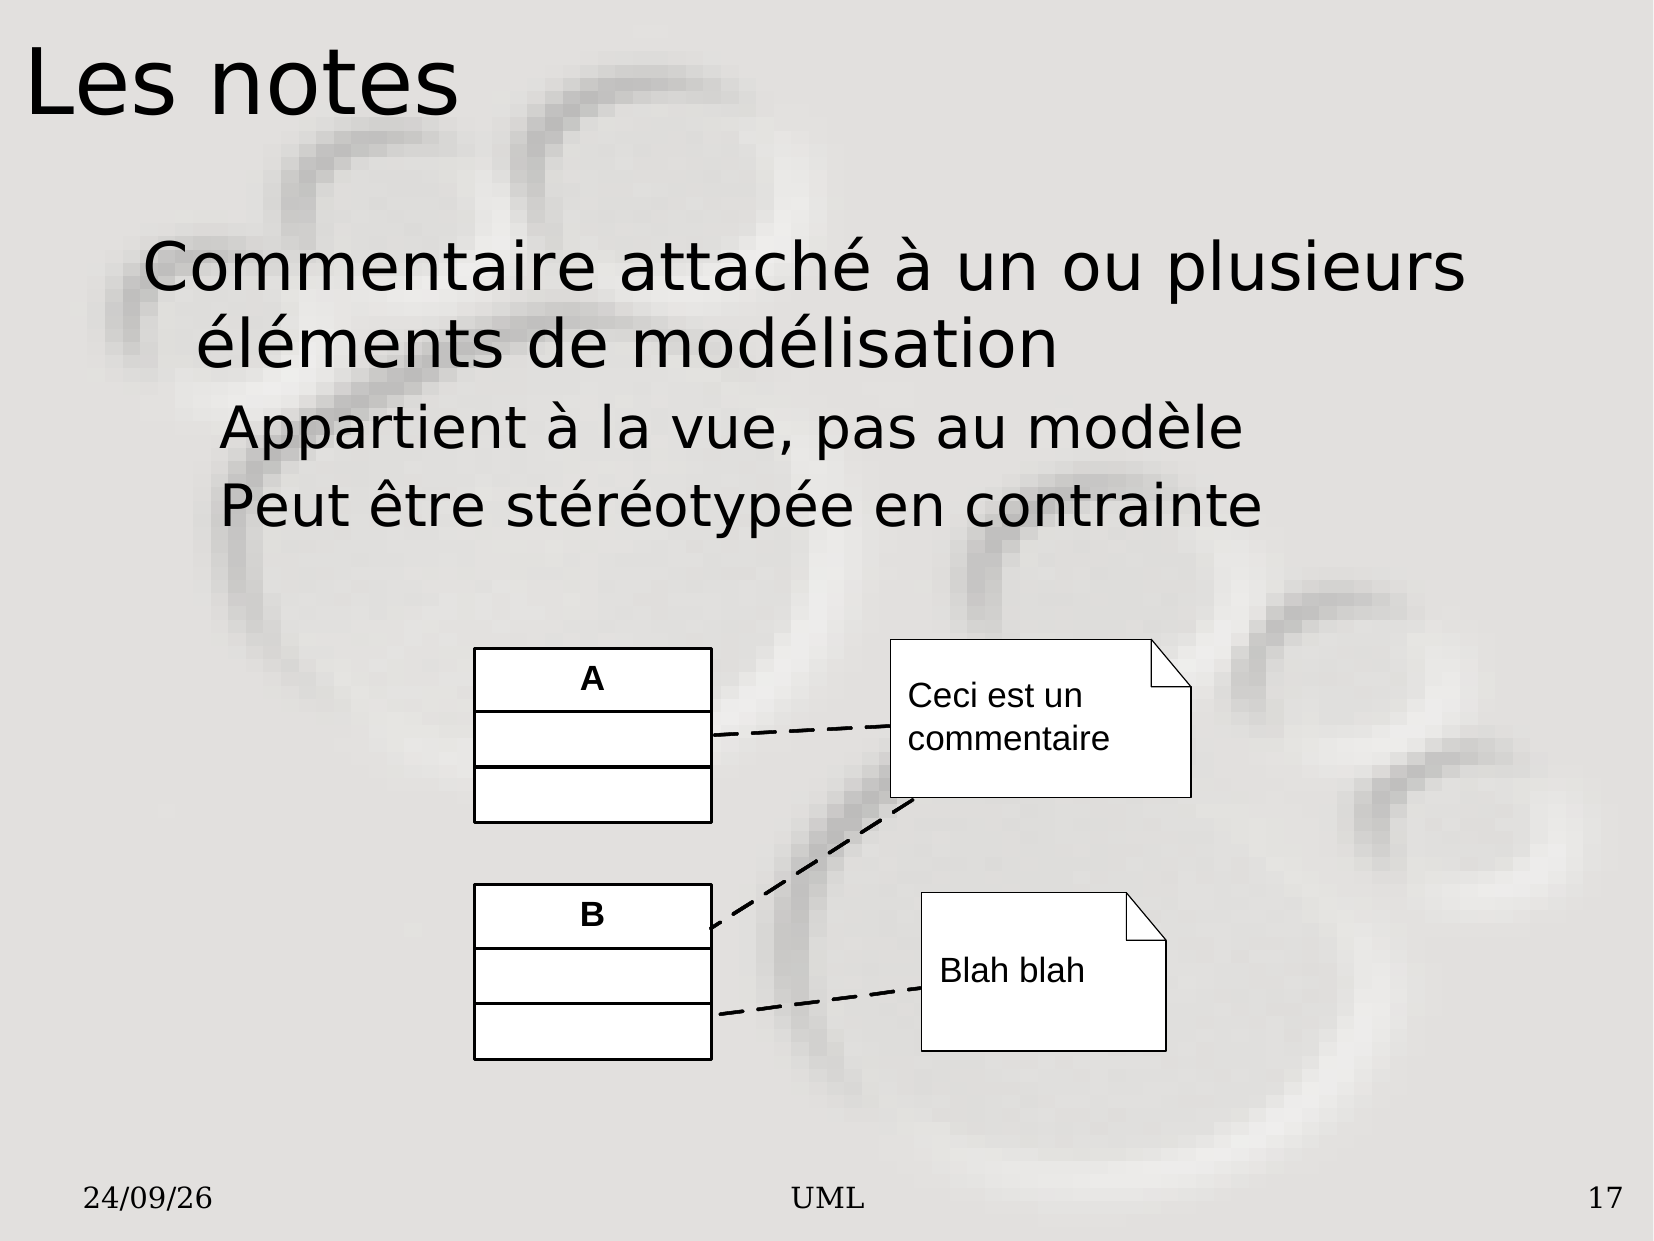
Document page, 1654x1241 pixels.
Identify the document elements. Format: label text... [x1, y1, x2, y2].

chart [467, 633, 1197, 1066]
picture [0, 0, 1654, 1241]
list Commentaire attaché à un ou plusieurs éléments de modélisation Appartient à la vue, pas au modèle Peut être stéréotypée en contrainte [110, 220, 1640, 1117]
title Les notes [8, 21, 1538, 144]
